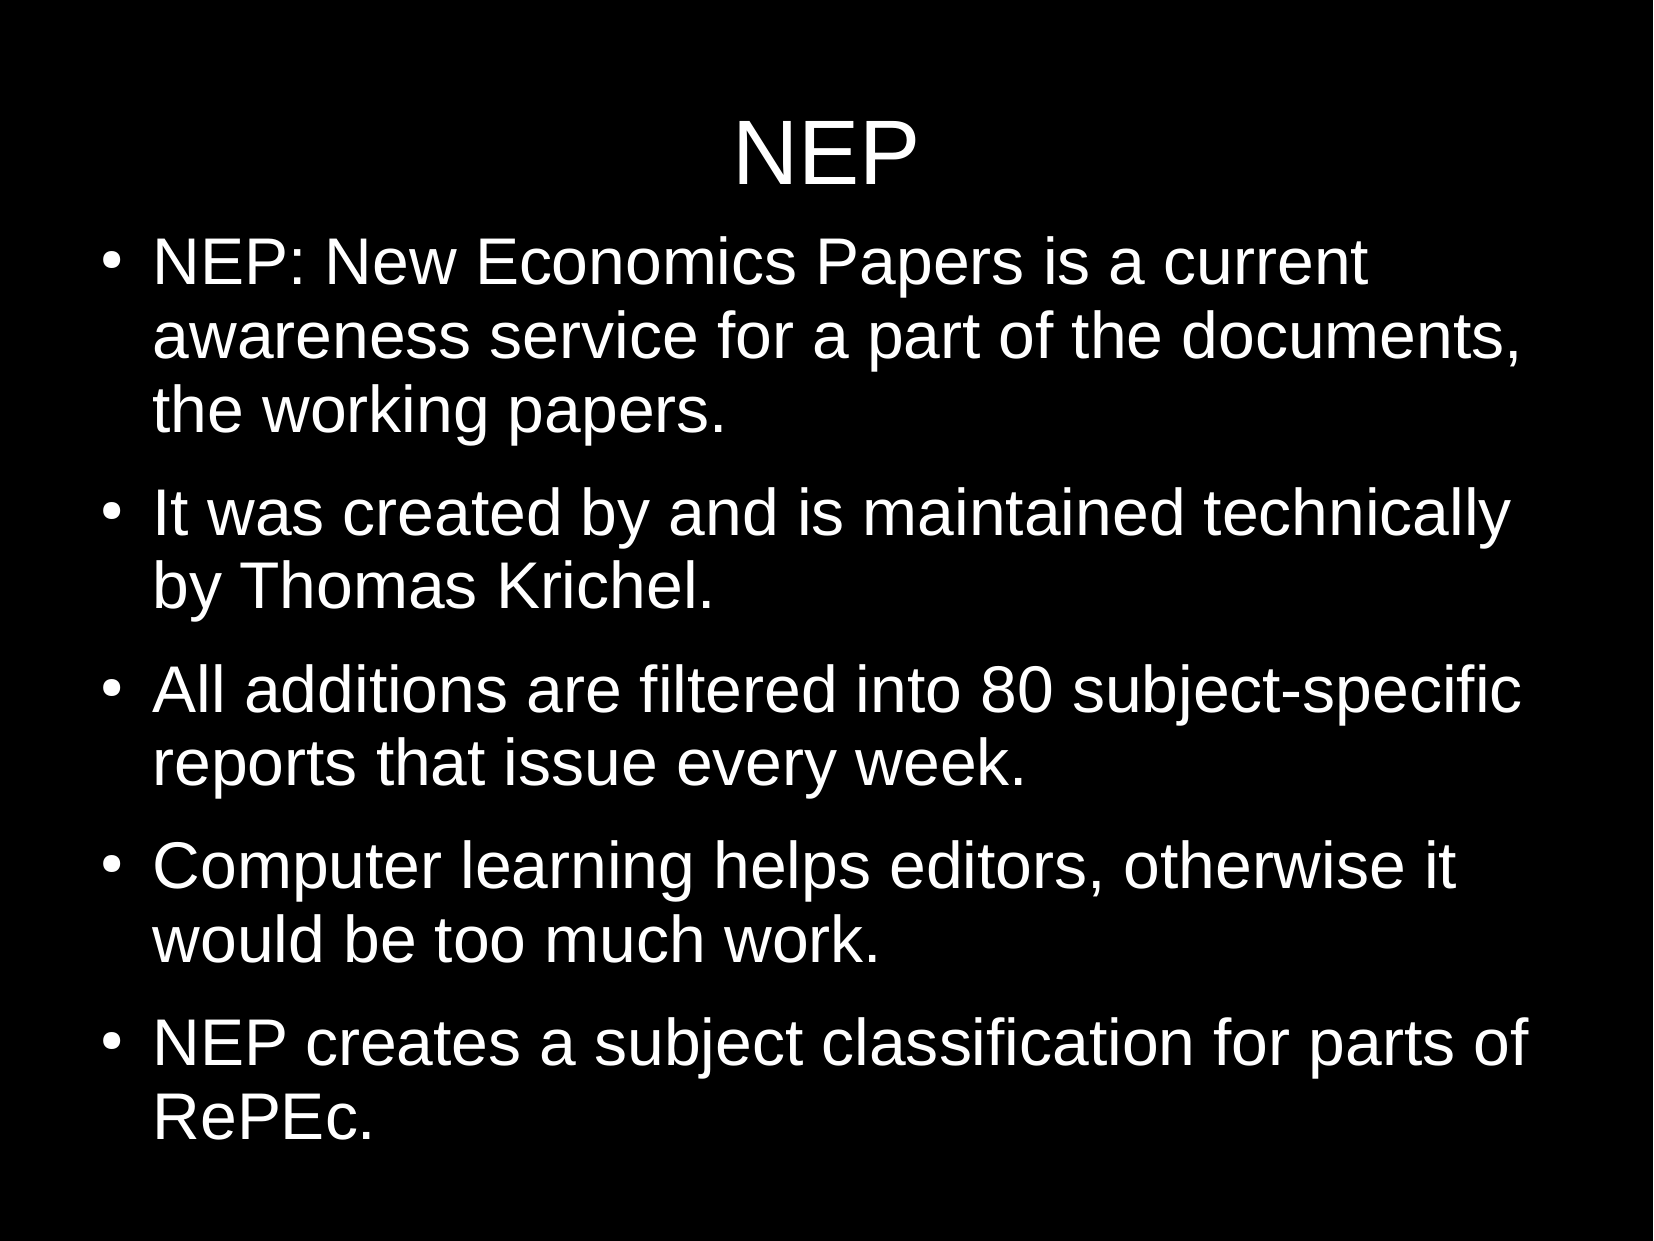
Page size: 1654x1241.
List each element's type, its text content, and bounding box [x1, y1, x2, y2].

list NEP: New Economics Papers is a current awareness service for a part of the documents, the working papers. It was created by and is maintained technically by Thomas Krichel. All additions are filtered into 80 subject-specific reports that issue every week. Computer learning helps editors, otherwise it would be too much work. NEP creates a subject classification for parts of RePEc. [82, 225, 1571, 1163]
title NEP [82, 56, 1571, 225]
